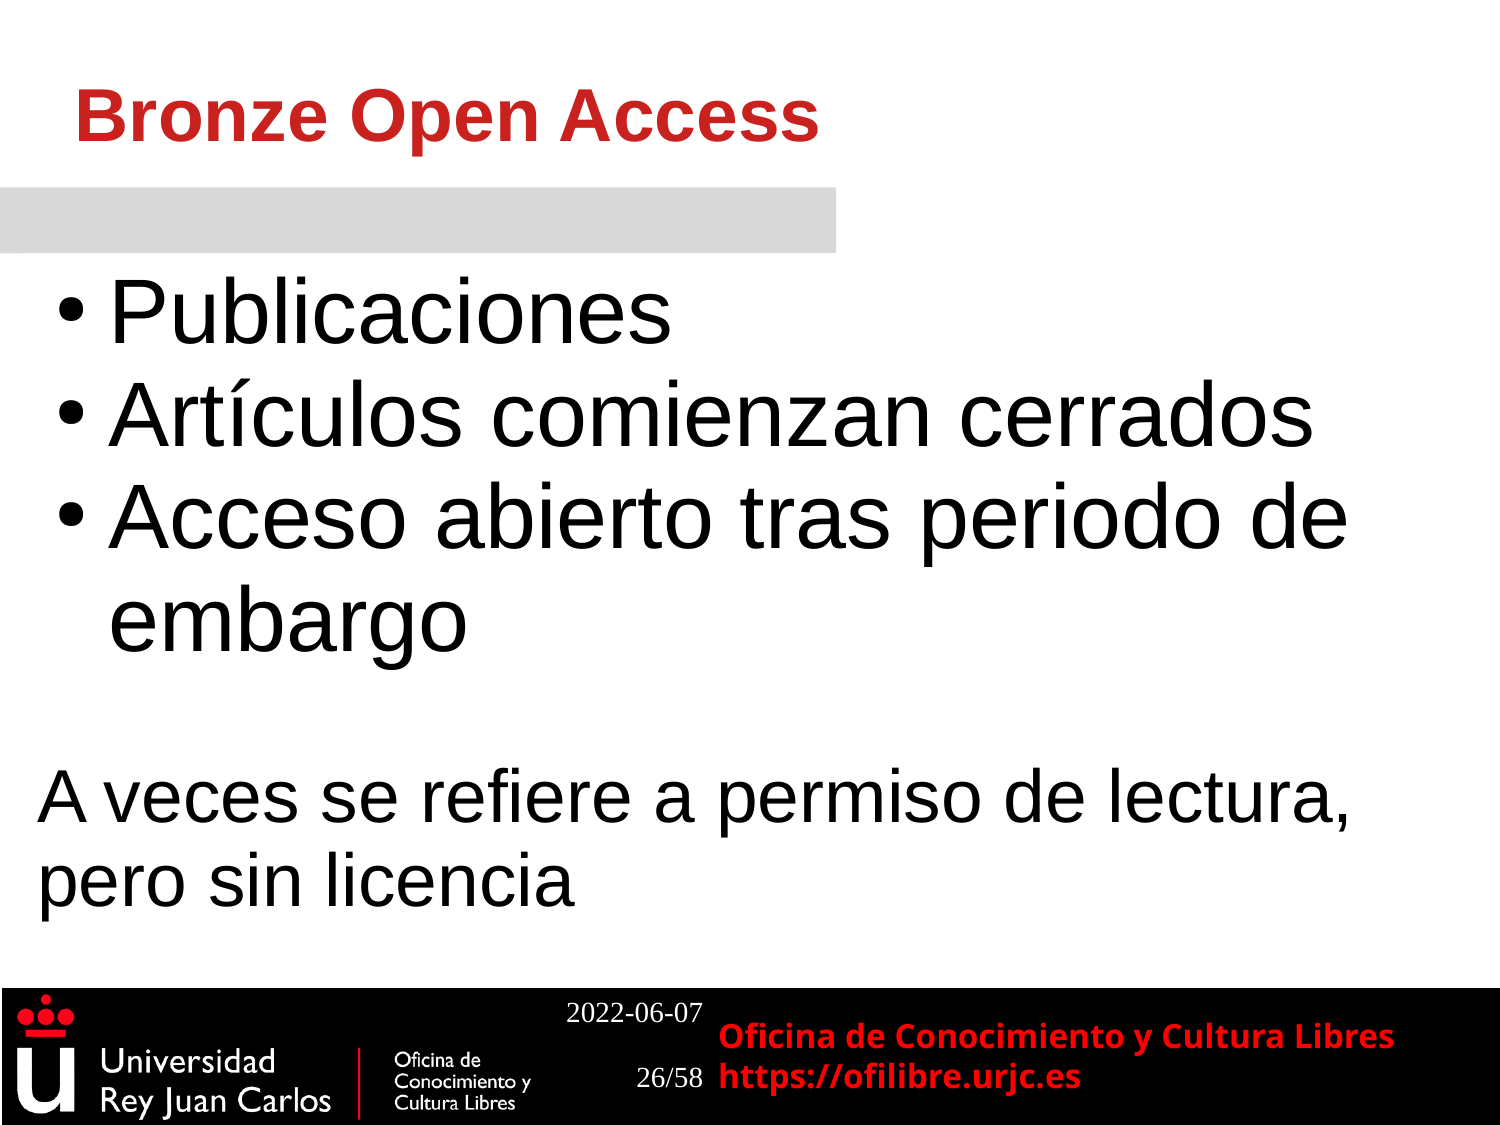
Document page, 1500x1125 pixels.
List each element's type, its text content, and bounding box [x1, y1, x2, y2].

text_box Bronze Open Access [60, 66, 991, 249]
text_box Publicaciones Artículos comienzan cerrados Acceso abierto tras periodo de embargo A veces se refiere a permiso de lectura, pero sin licencia [22, 253, 1426, 931]
picture [17, 994, 531, 1120]
title [75, 7, 1425, 196]
